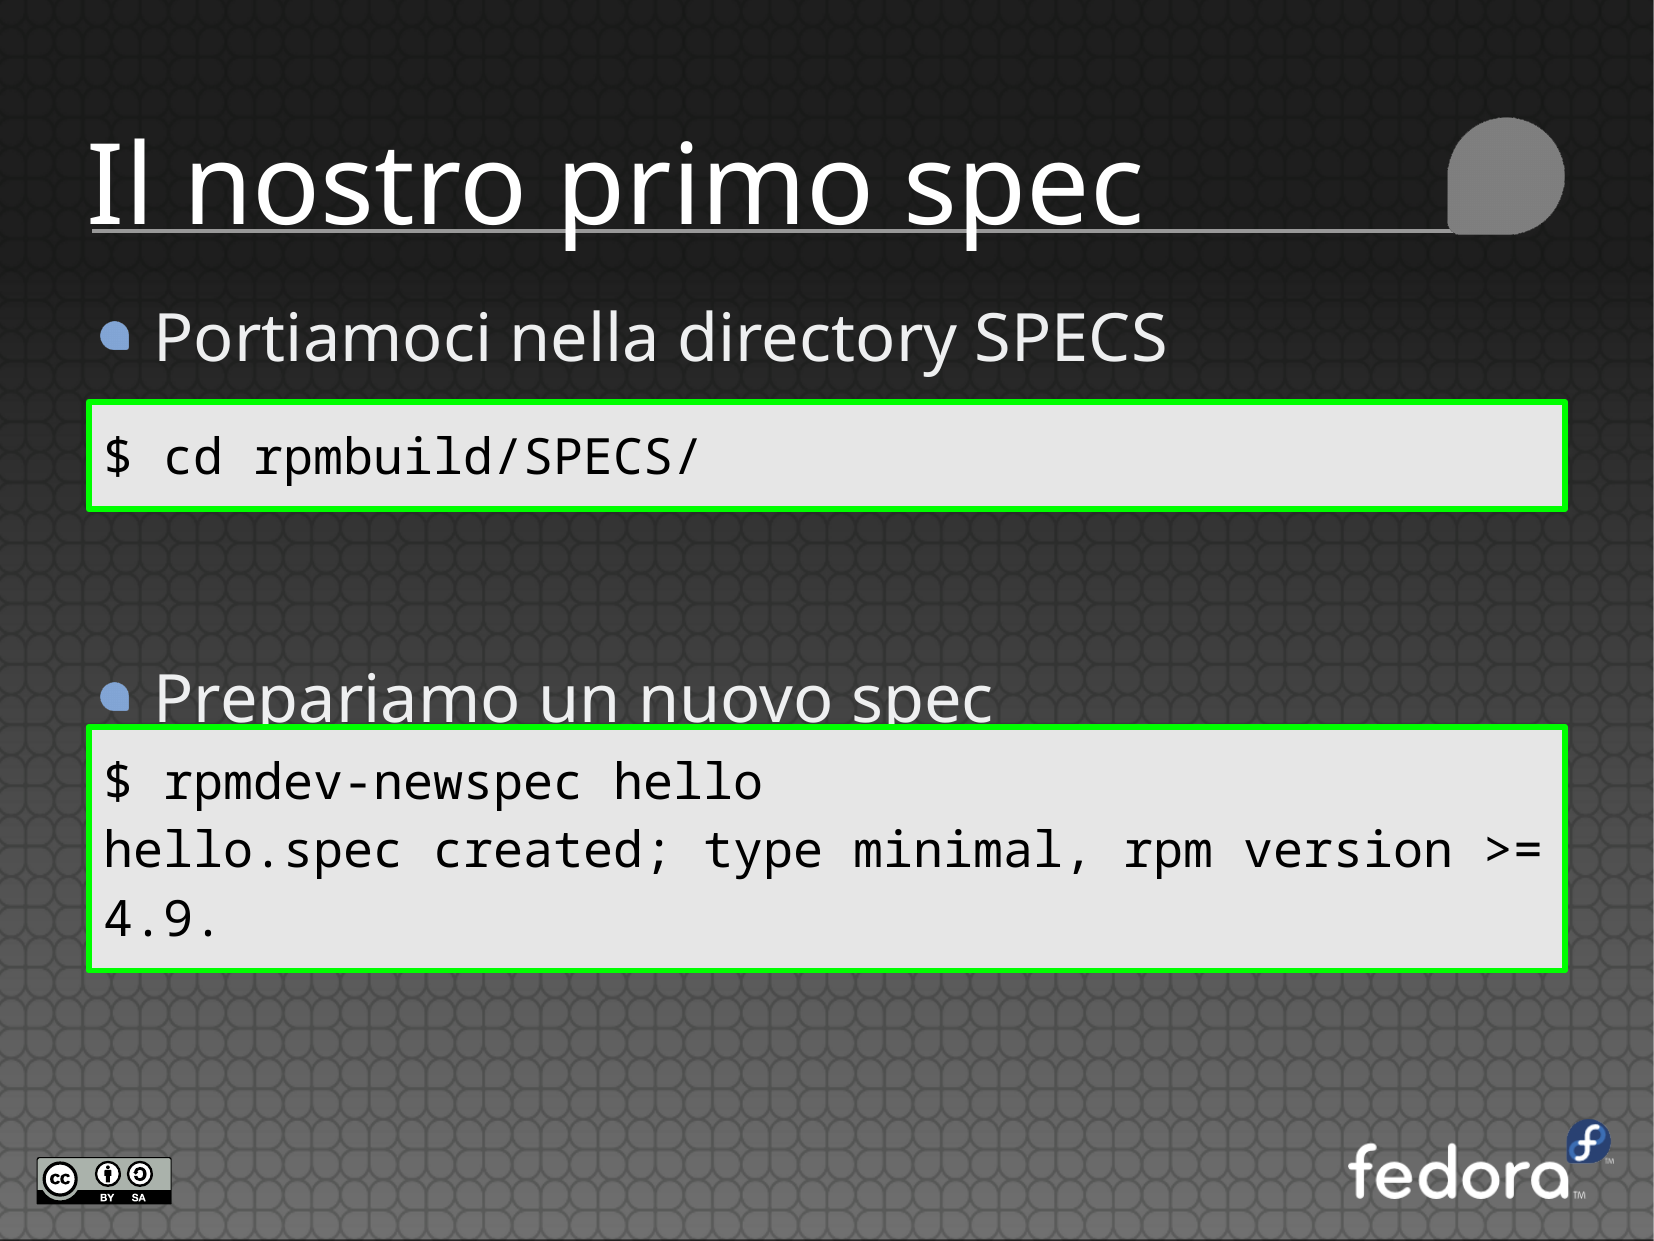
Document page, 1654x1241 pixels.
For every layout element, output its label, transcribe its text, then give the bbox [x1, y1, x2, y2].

text_box $ rpmdev-newspec hello hello.spec created; type minimal, rpm version >= 4.9. [88, 726, 1565, 941]
list Portiamoci nella directory SPECS Prepariamo un nuovo spec [82, 290, 1571, 1010]
text_box $ cd rpmbuild/SPECS/ [88, 401, 1565, 500]
title Il nostro primo spec [86, 110, 1576, 251]
picture [0, 0, 1654, 1241]
